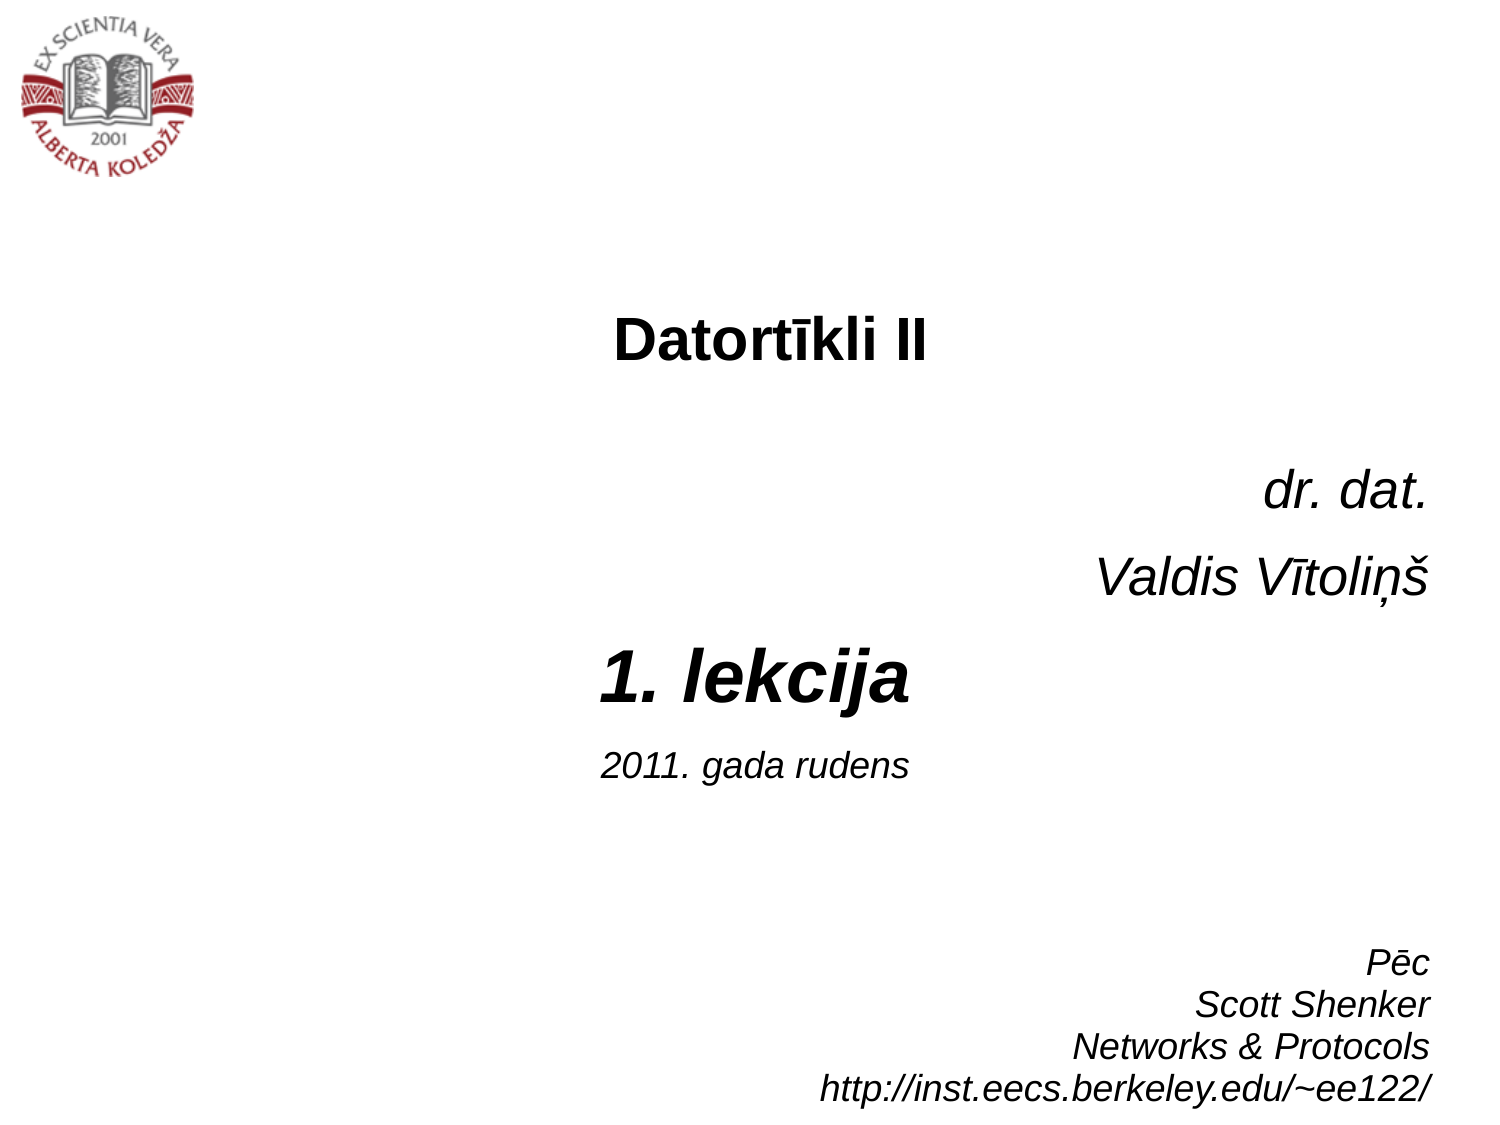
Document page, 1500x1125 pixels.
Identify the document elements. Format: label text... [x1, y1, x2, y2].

title Datortīkli II [187, 283, 1356, 372]
picture [21, 16, 194, 177]
list dr. dat. Valdis Vītoliņš 1. lekcija 2011. gada rudens Pēc Scott Shenker Networks & Protocols http://inst.eecs.berkeley.edu/~ee122/ [80, 372, 1431, 1115]
